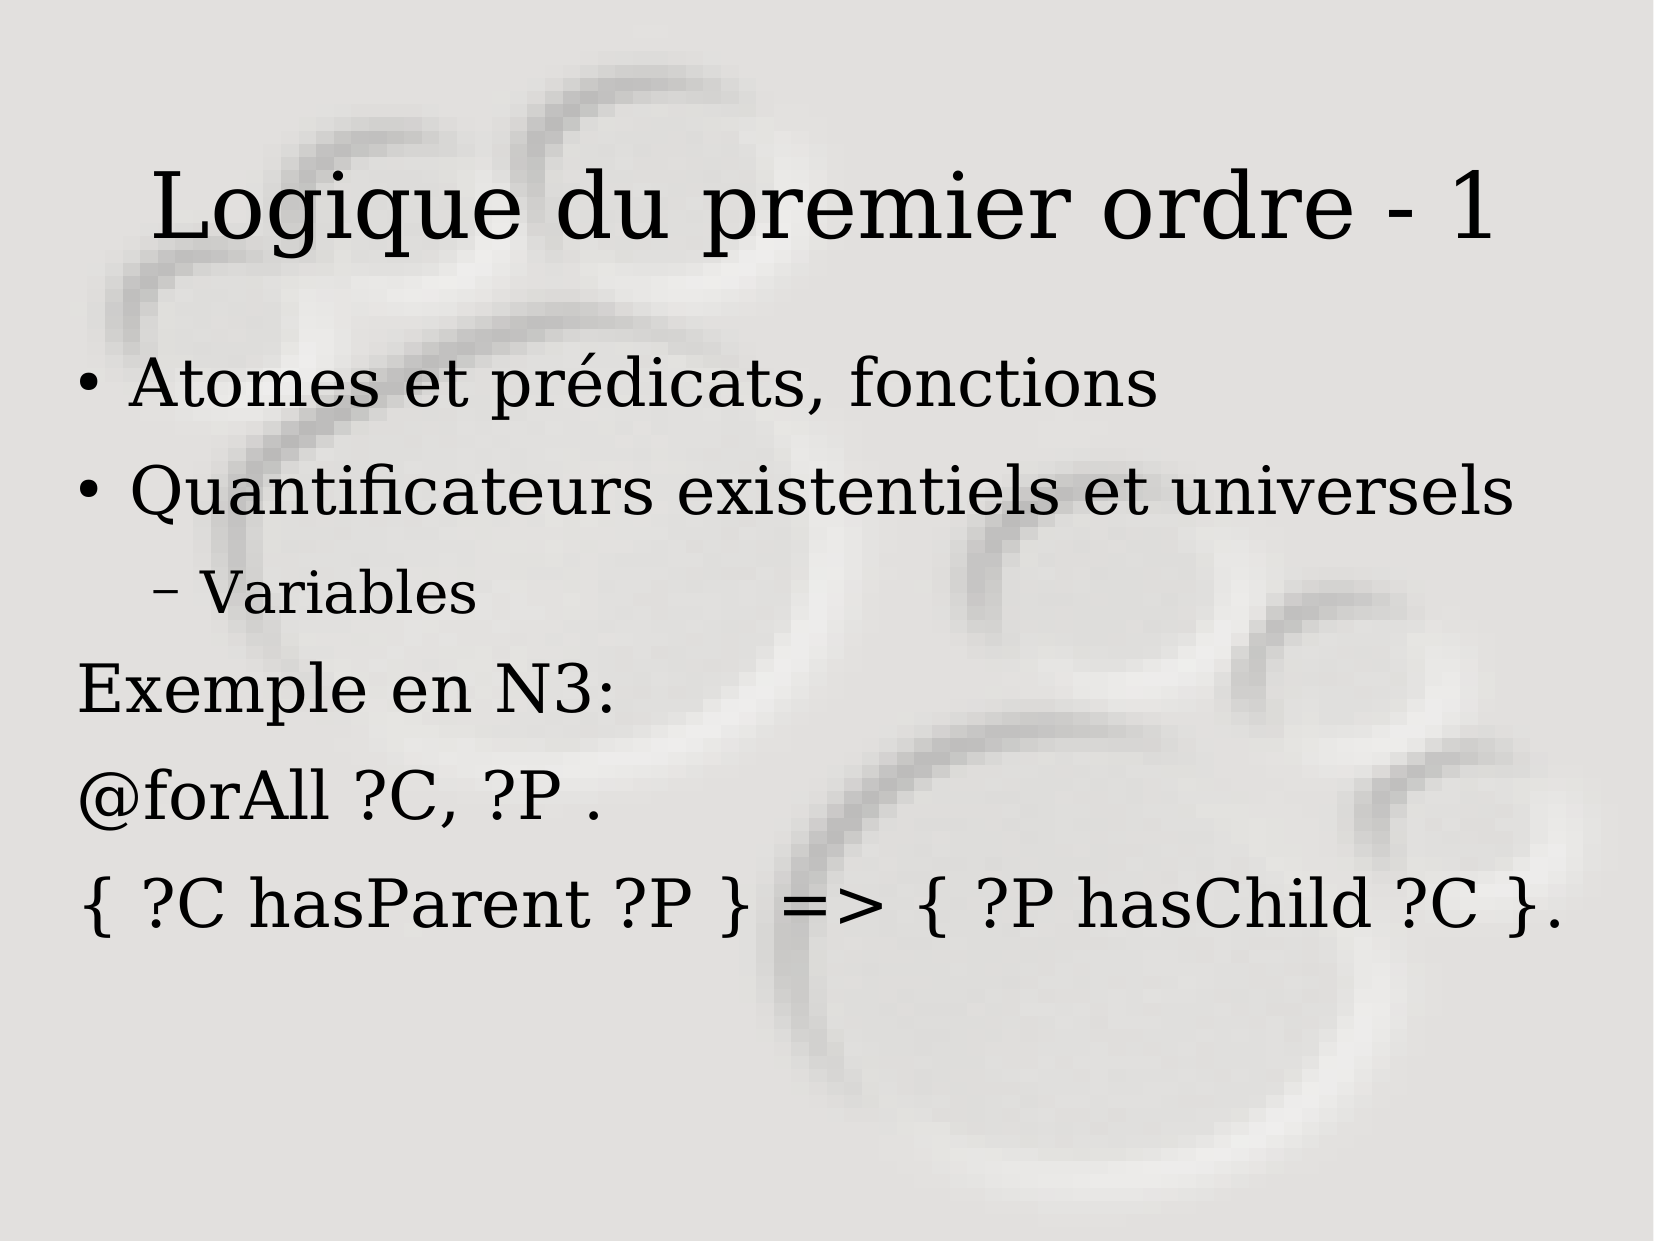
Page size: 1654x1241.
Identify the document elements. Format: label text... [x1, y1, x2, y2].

list Atomes et prédicats, fonctions Quantificateurs existentiels et universels Variables Exemple en N3: @forAll ?C, ?P . { ?C hasParent ?P } => { ?P hasChild ?C }. [59, 344, 1595, 1127]
title Logique du premier ordre - 1 [121, 102, 1534, 311]
picture [0, 0, 1654, 1241]
